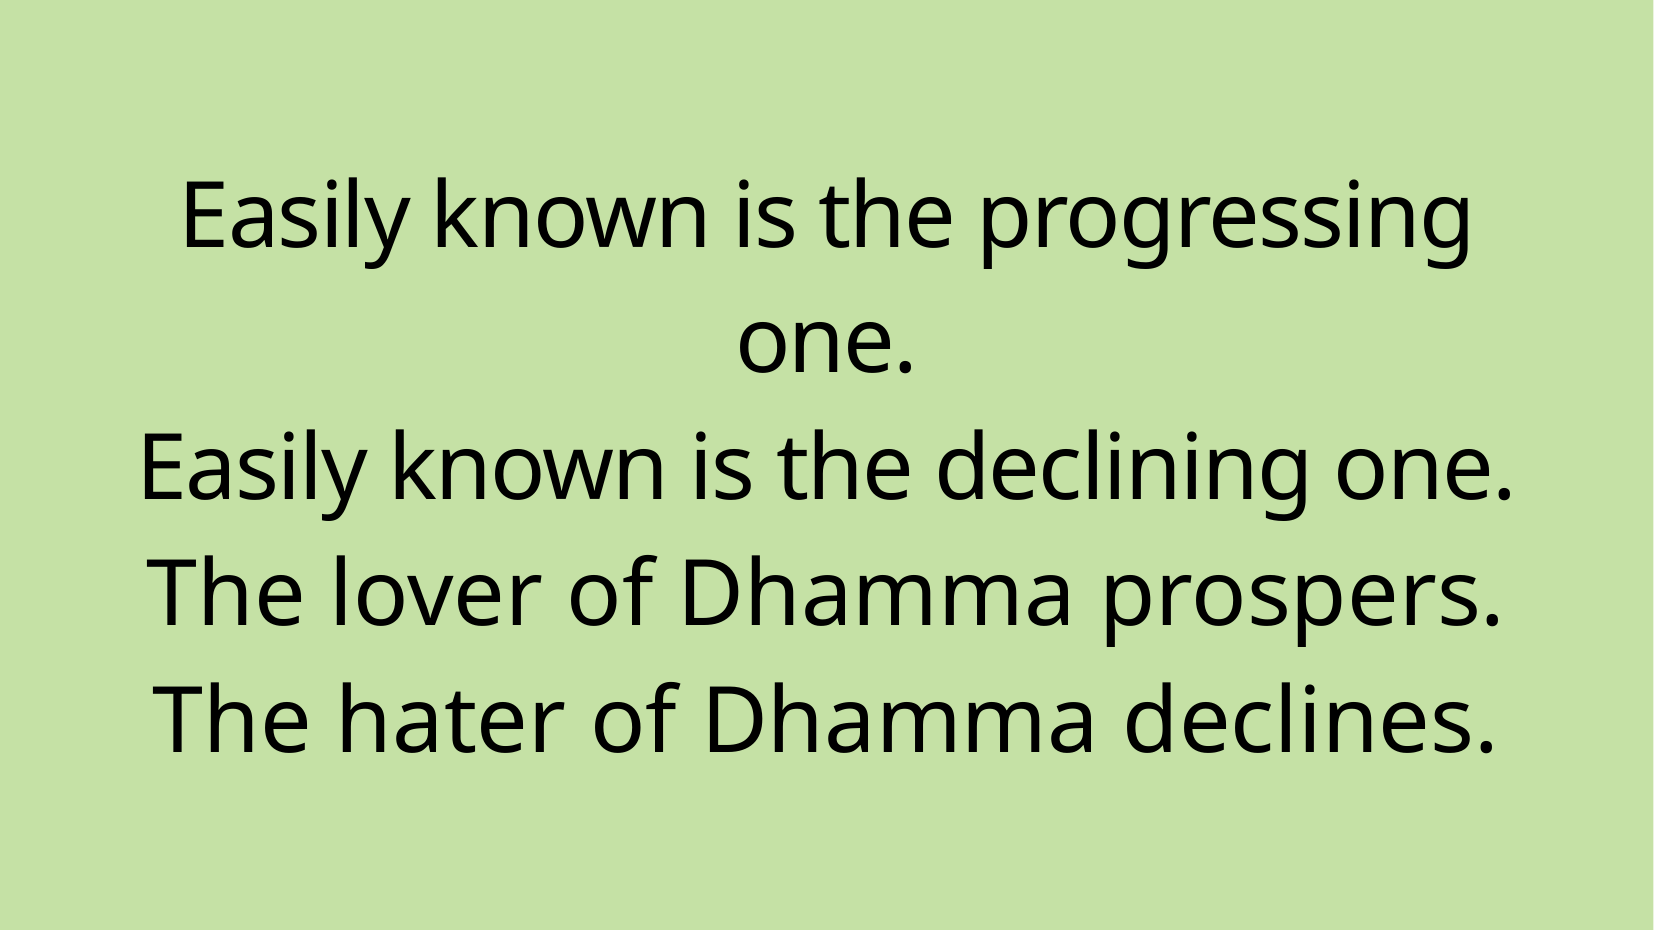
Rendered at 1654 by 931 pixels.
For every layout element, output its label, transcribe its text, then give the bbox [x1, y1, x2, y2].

subtitle Easily known is the progressing one. Easily known is the declining one. The lover of Dhamma prospers. The hater of Dhamma declines. [82, 0, 1571, 931]
